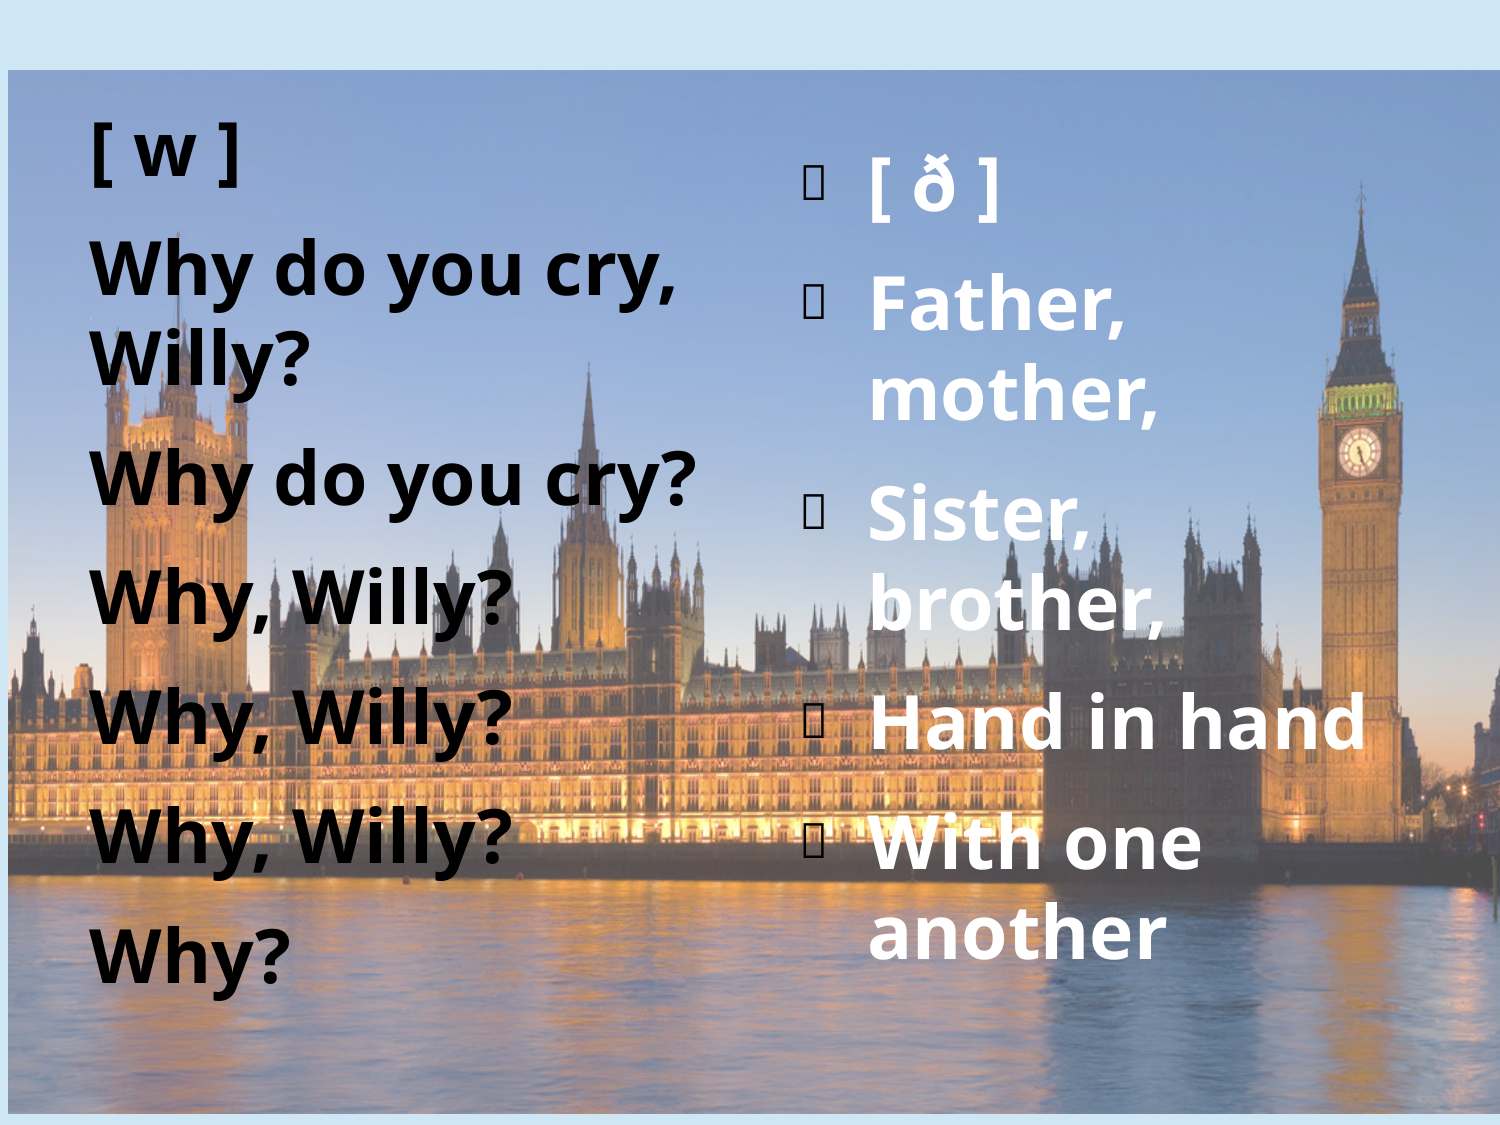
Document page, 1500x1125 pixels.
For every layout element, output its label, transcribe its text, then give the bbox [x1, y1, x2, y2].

picture [8, 70, 1500, 1114]
list [ w ] Why do you cry, Willy? Why do you cry? Why, Willy? Why, Willy? Why, Willy? Why? [75, 93, 738, 1005]
list [ ð ] Father, mother, Sister, brother, Hand in hand With one another [762, 128, 1425, 1005]
